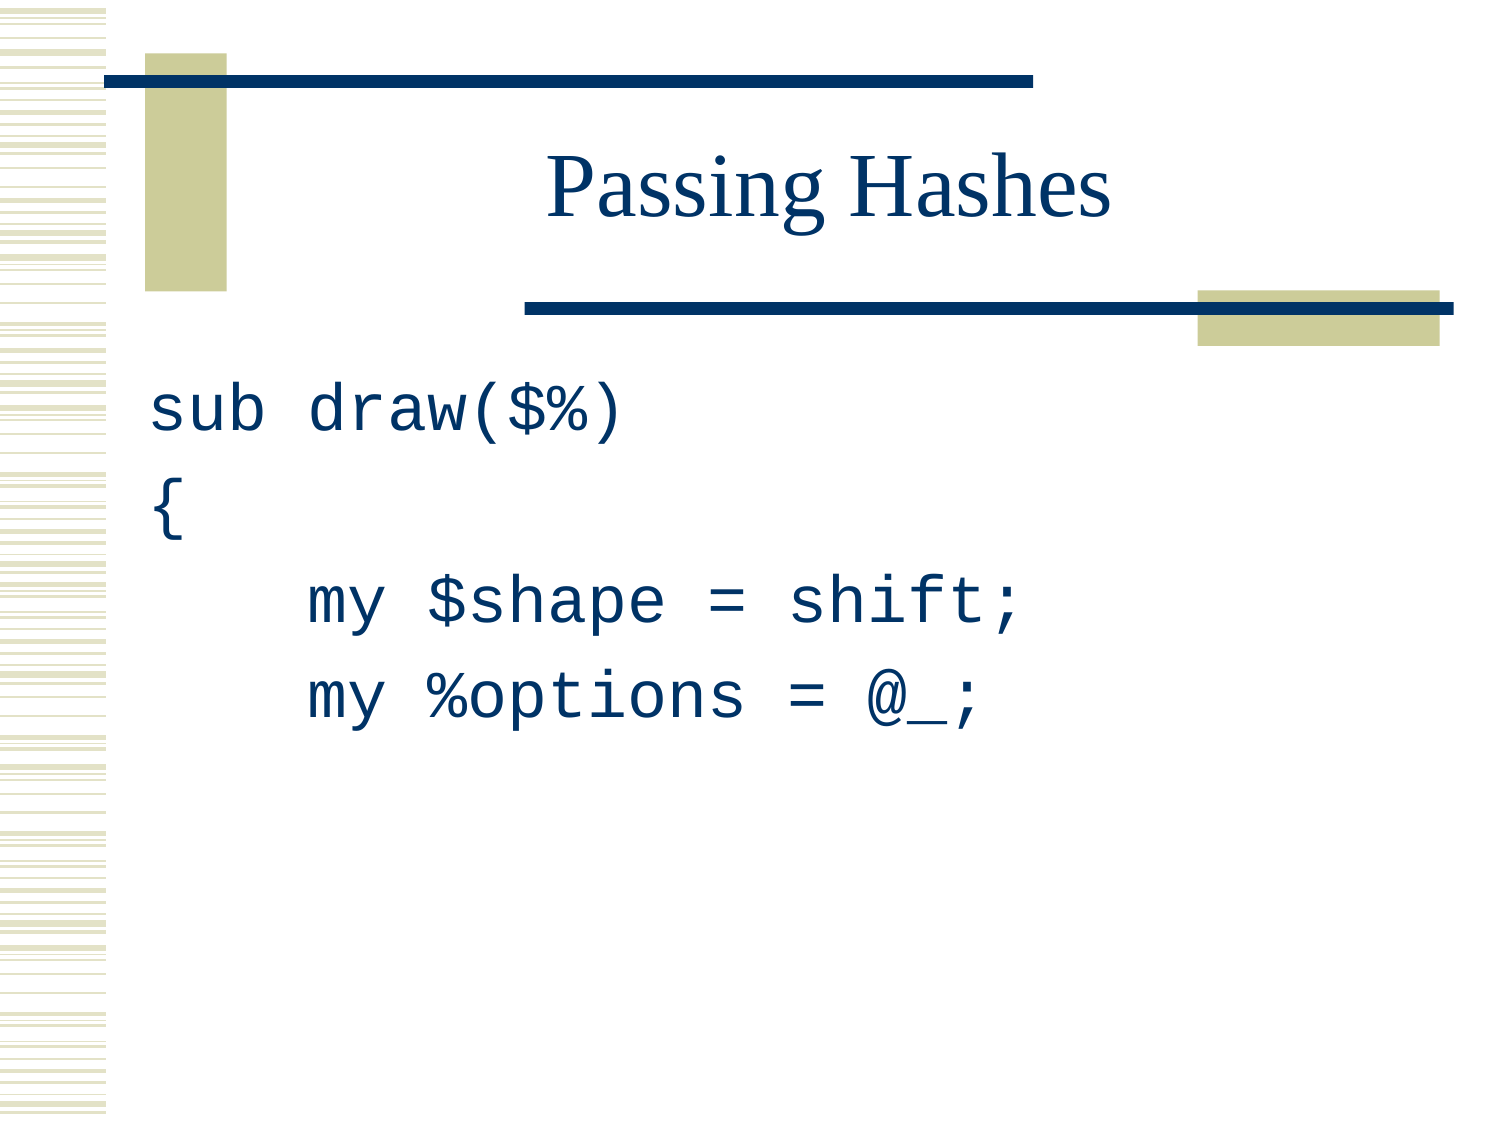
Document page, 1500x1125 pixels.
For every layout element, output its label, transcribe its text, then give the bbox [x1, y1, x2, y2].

title Passing Hashes [225, 99, 1436, 288]
list sub draw($%) { my $shape = shift; my %options = @_; [132, 363, 1439, 1000]
